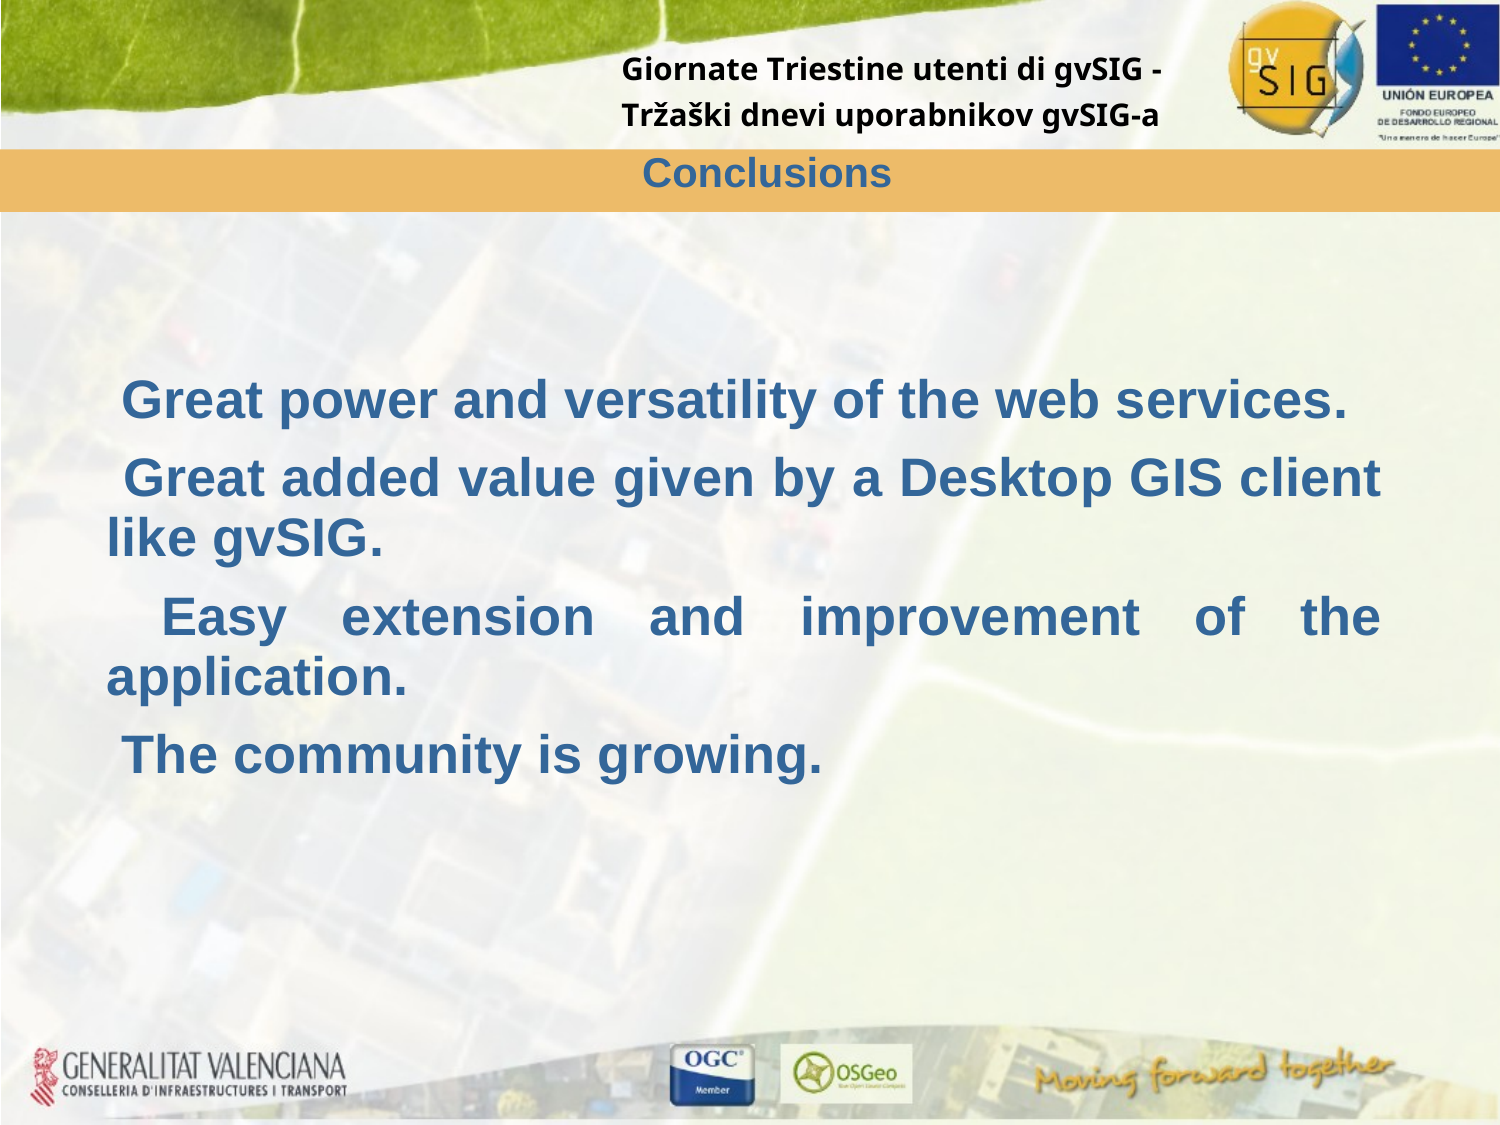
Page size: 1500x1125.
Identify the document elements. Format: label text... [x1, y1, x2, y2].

text_box Conclusions [145, 152, 1389, 208]
picture [1, 212, 1500, 1125]
text_box Great power and versatility of the web services. Great added value given by a Desktop GIS client like gvSIG. Easy extension and improvement of the application. The community is growing. [92, 303, 1401, 971]
picture [1, 0, 1500, 149]
